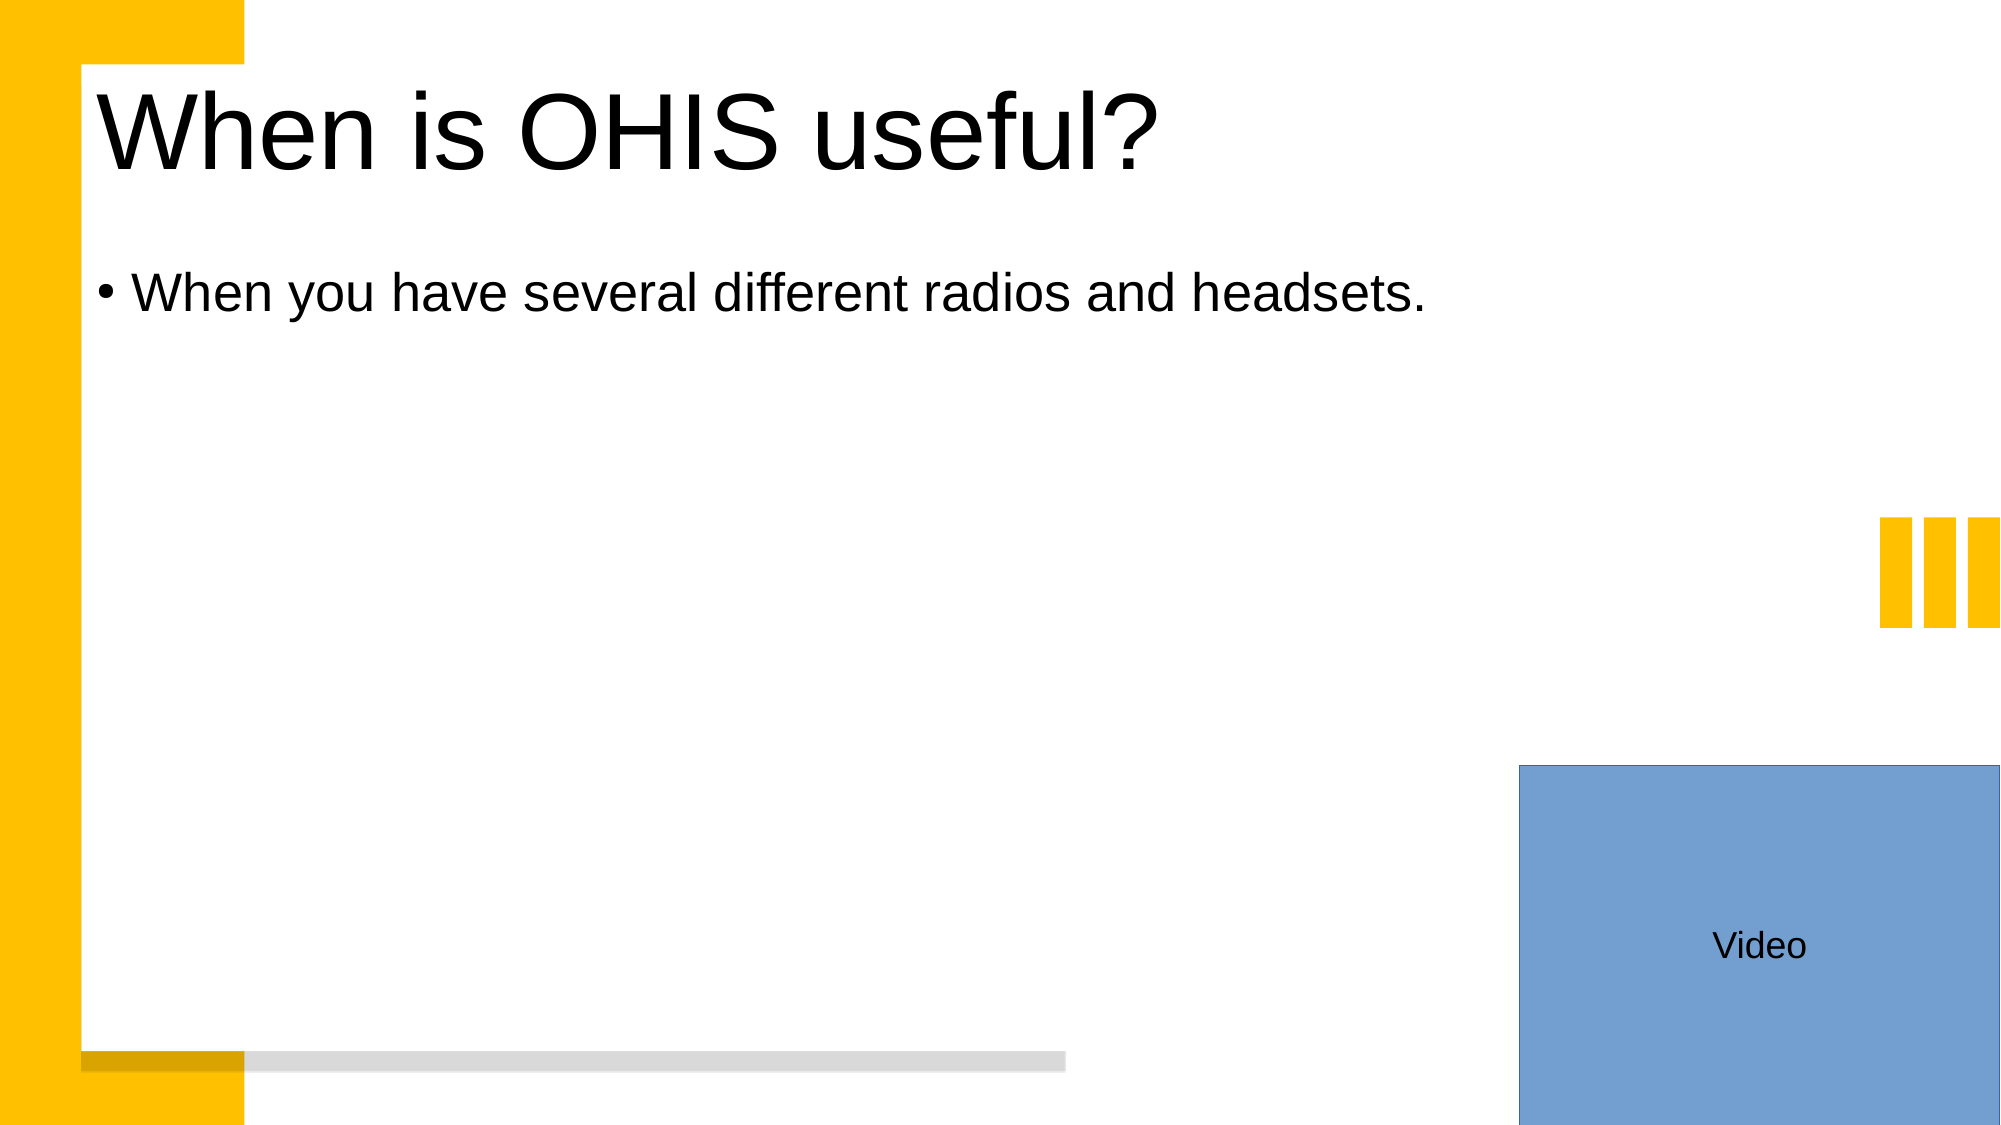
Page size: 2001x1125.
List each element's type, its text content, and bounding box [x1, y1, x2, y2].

text_box When you have several different radios and headsets. [81, 254, 1516, 1041]
text_box When is OHIS useful? [81, 64, 1921, 201]
text_box [0, 0, 2000, 1125]
text_box Video [1519, 765, 2000, 1125]
